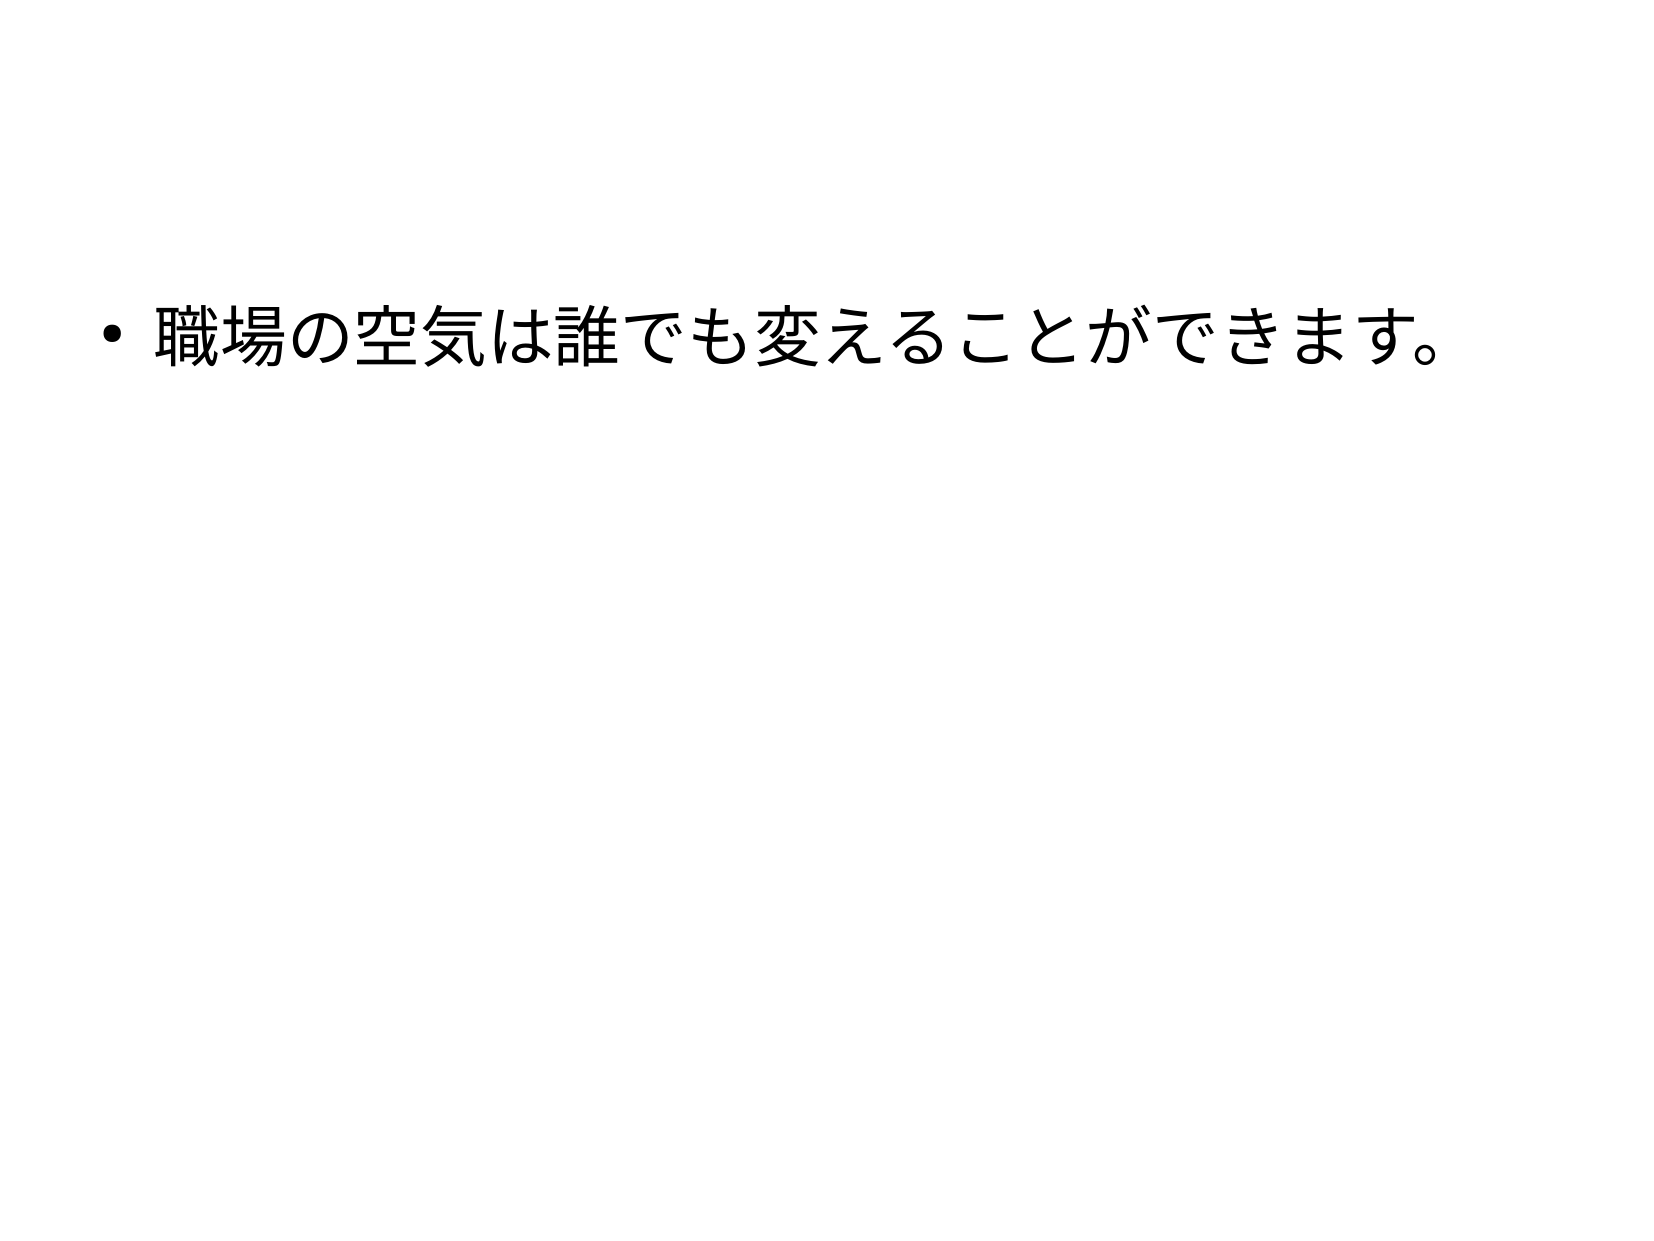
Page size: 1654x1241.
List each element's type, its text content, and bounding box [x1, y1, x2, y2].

list 職場の空気は誰でも変えることができます。 [82, 290, 1571, 1010]
